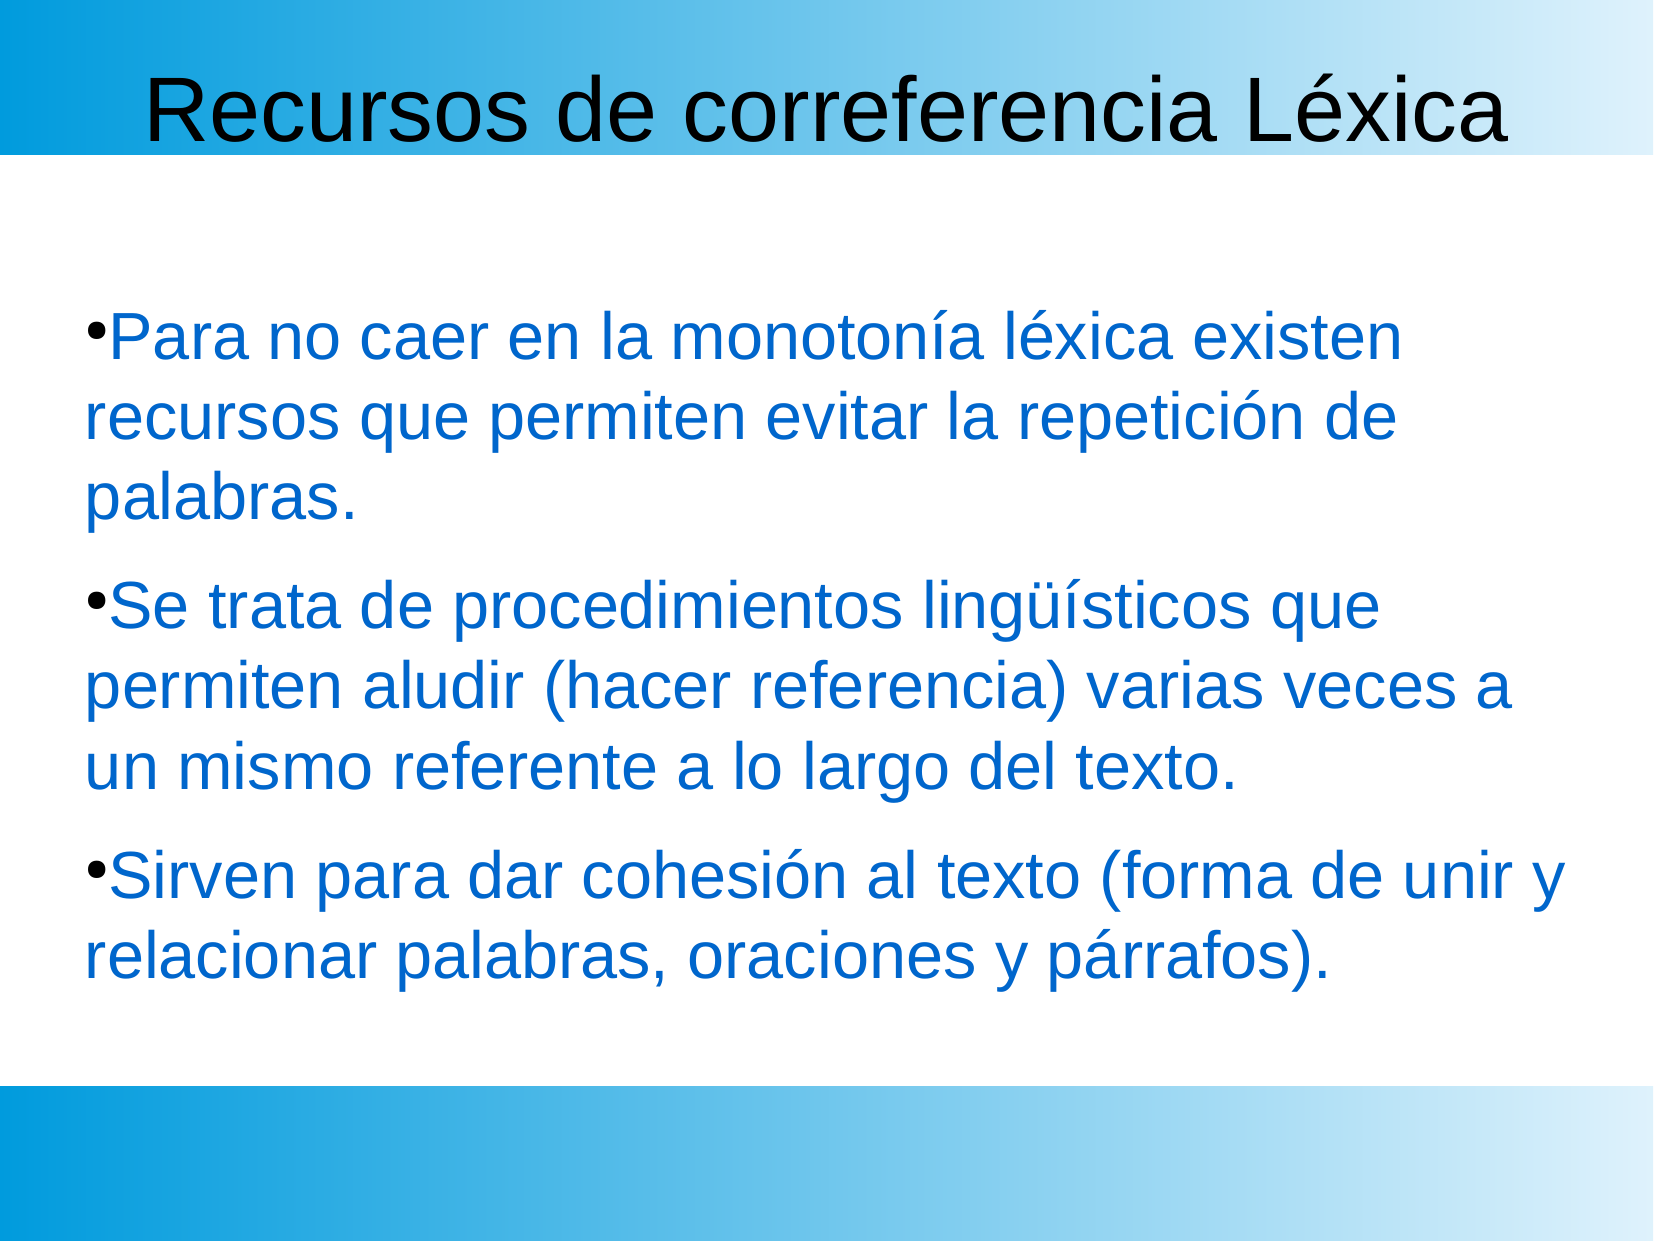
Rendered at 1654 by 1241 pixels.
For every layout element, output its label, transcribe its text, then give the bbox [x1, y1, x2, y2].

list Para no caer en la monotonía léxica existen recursos que permiten evitar la repetición de palabras. Se trata de procedimientos lingüísticos que permiten aludir (hacer referencia) varias veces a un mismo referente a lo largo del texto. Sirven para dar cohesión al texto (forma de unir y relacionar palabras, oraciones y párrafos). [84, 292, 1574, 1012]
title Recursos de correferencia Léxica [82, 49, 1571, 155]
